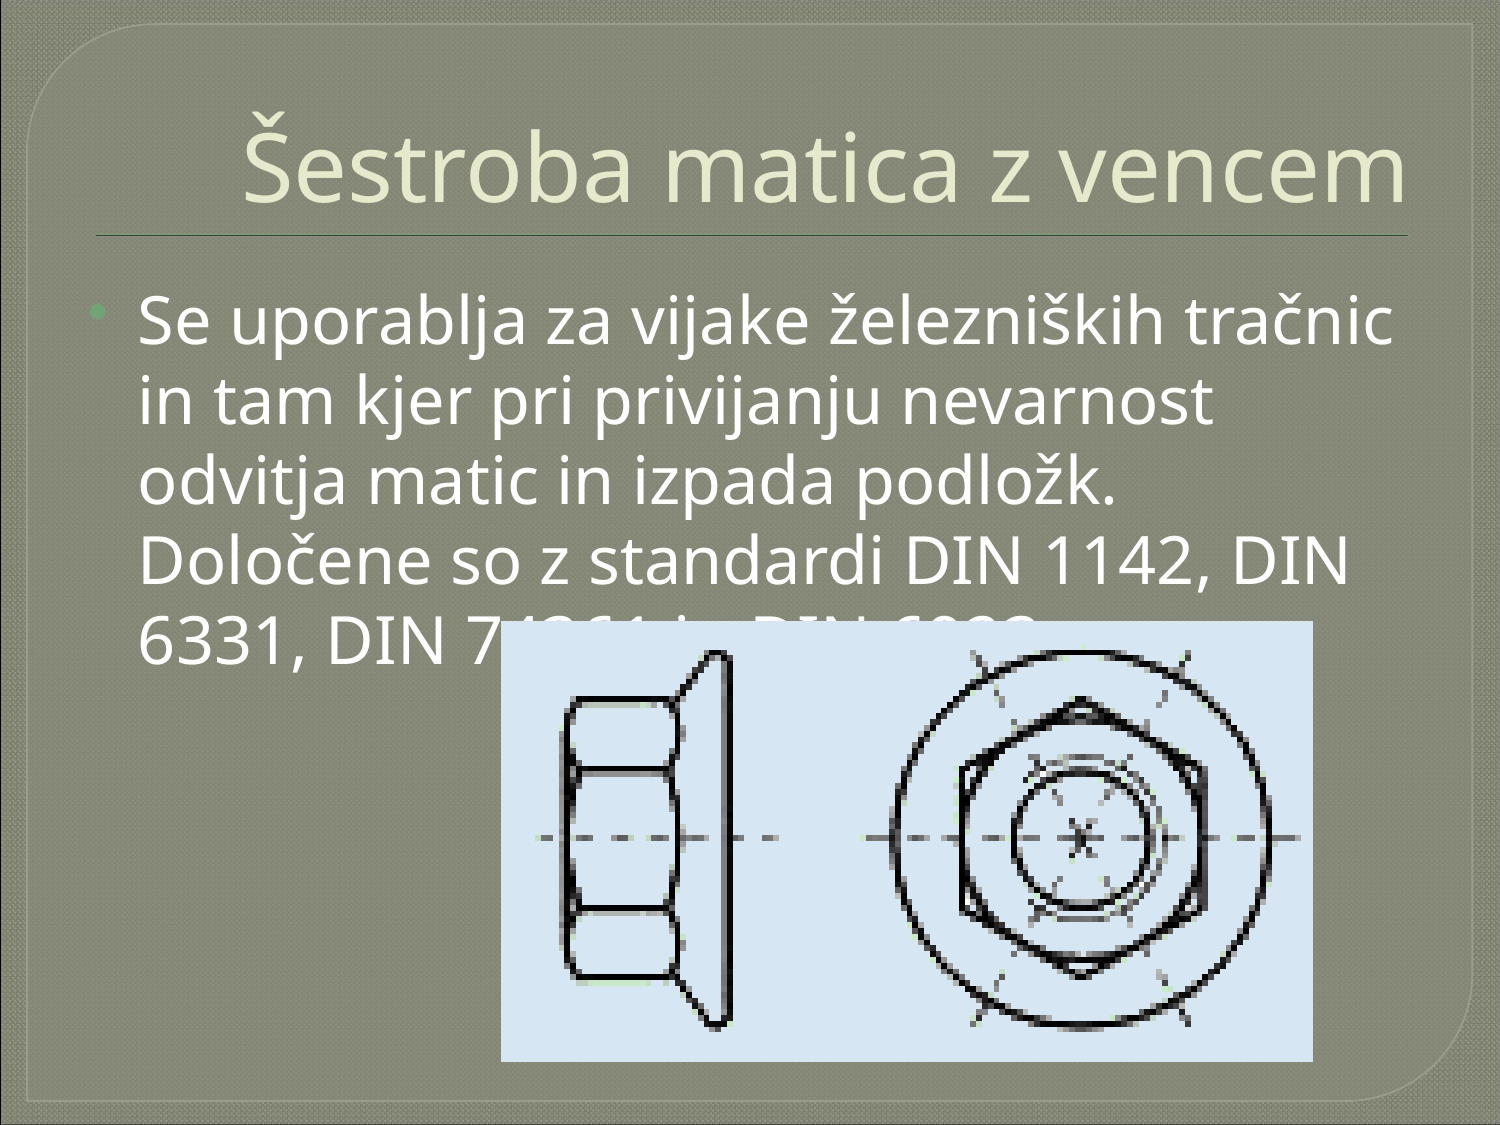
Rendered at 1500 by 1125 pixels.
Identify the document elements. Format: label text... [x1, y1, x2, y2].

list Se uporablja za vijake železniških tračnic in tam kjer pri privijanju nevarnost odvitja matic in izpada podložk. Določene so z standardi DIN 1142, DIN 6331, DIN 74361 in DIN 6923 [75, 270, 1425, 1013]
picture [0, 0, 1500, 1125]
title Šestroba matica z vencem [75, 41, 1425, 230]
